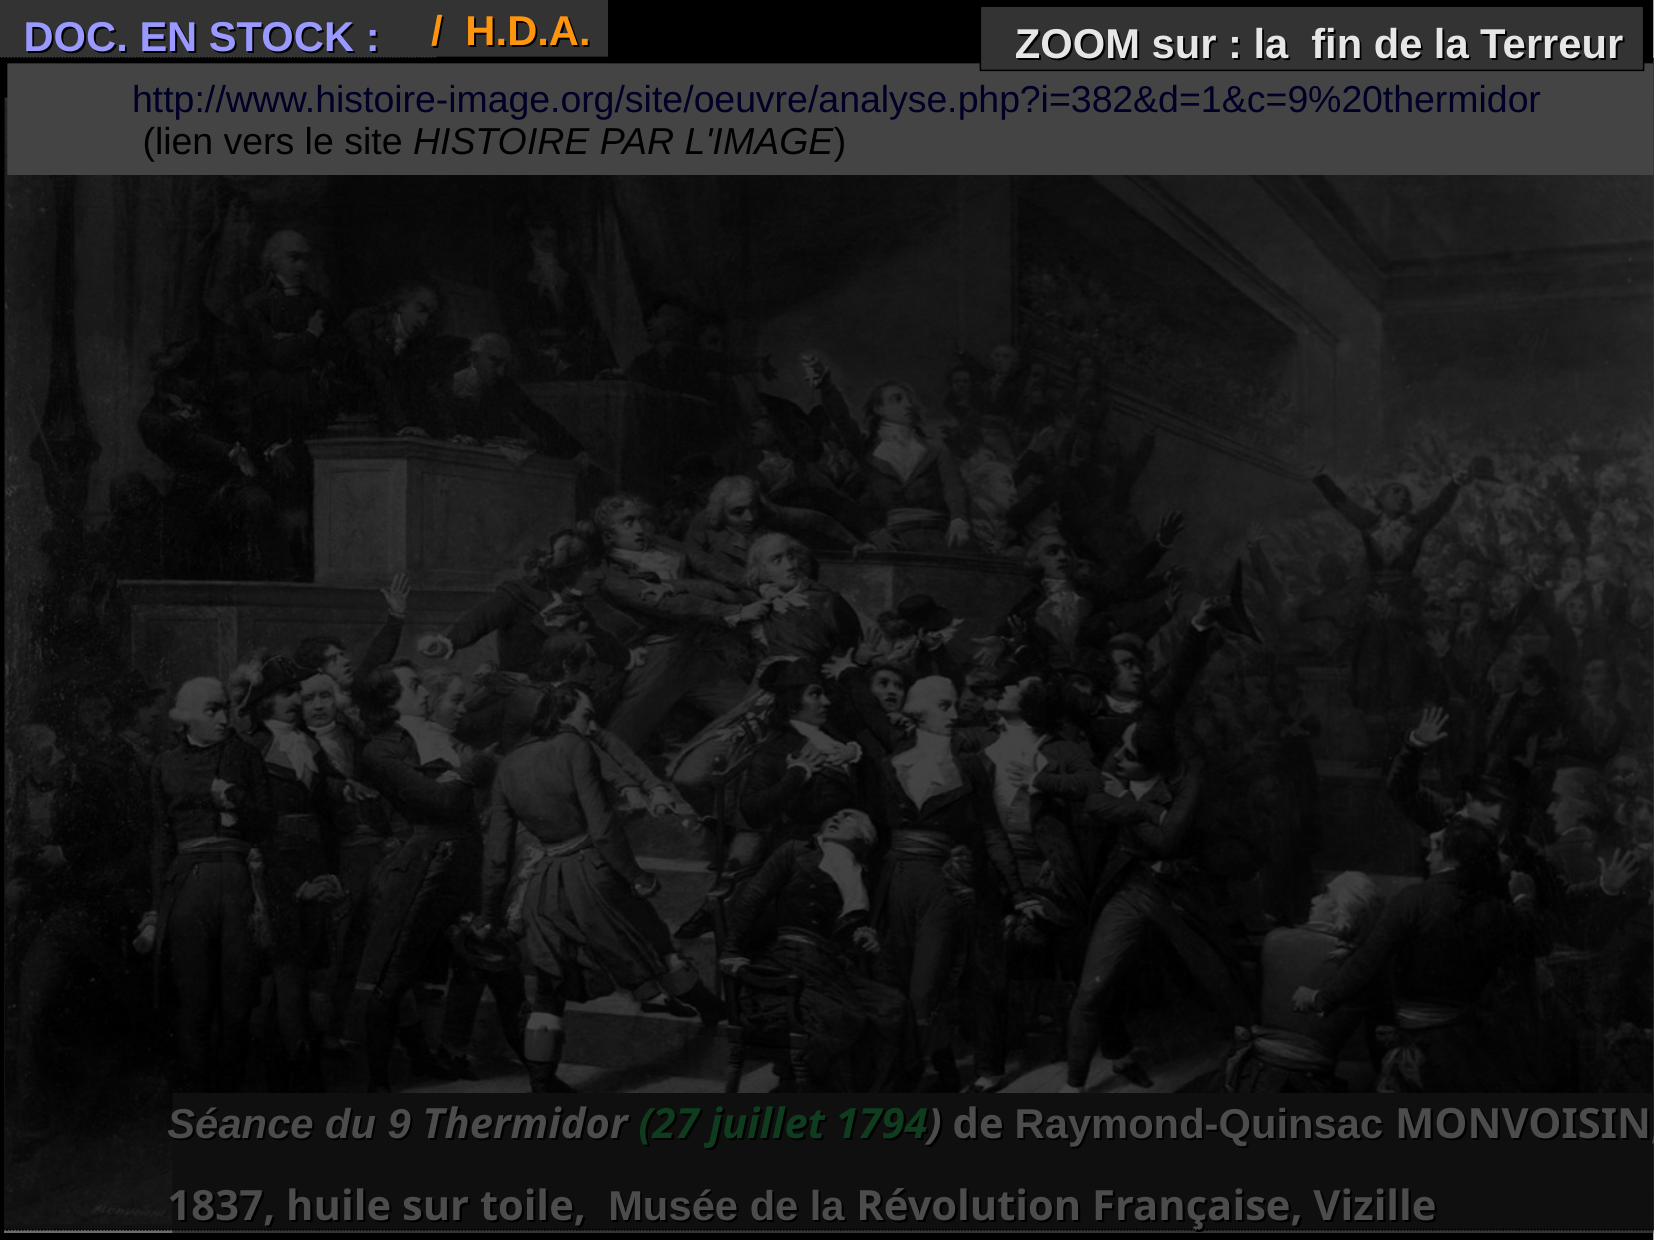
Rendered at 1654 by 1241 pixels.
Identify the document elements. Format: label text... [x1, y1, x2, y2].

text_box [0, 57, 1654, 1230]
text_box DOC. EN STOCK : [0, 0, 399, 57]
text_box ZOOM sur : la fin de la Terreur [980, 6, 1644, 71]
text_box / H.D.A. [399, 0, 608, 57]
